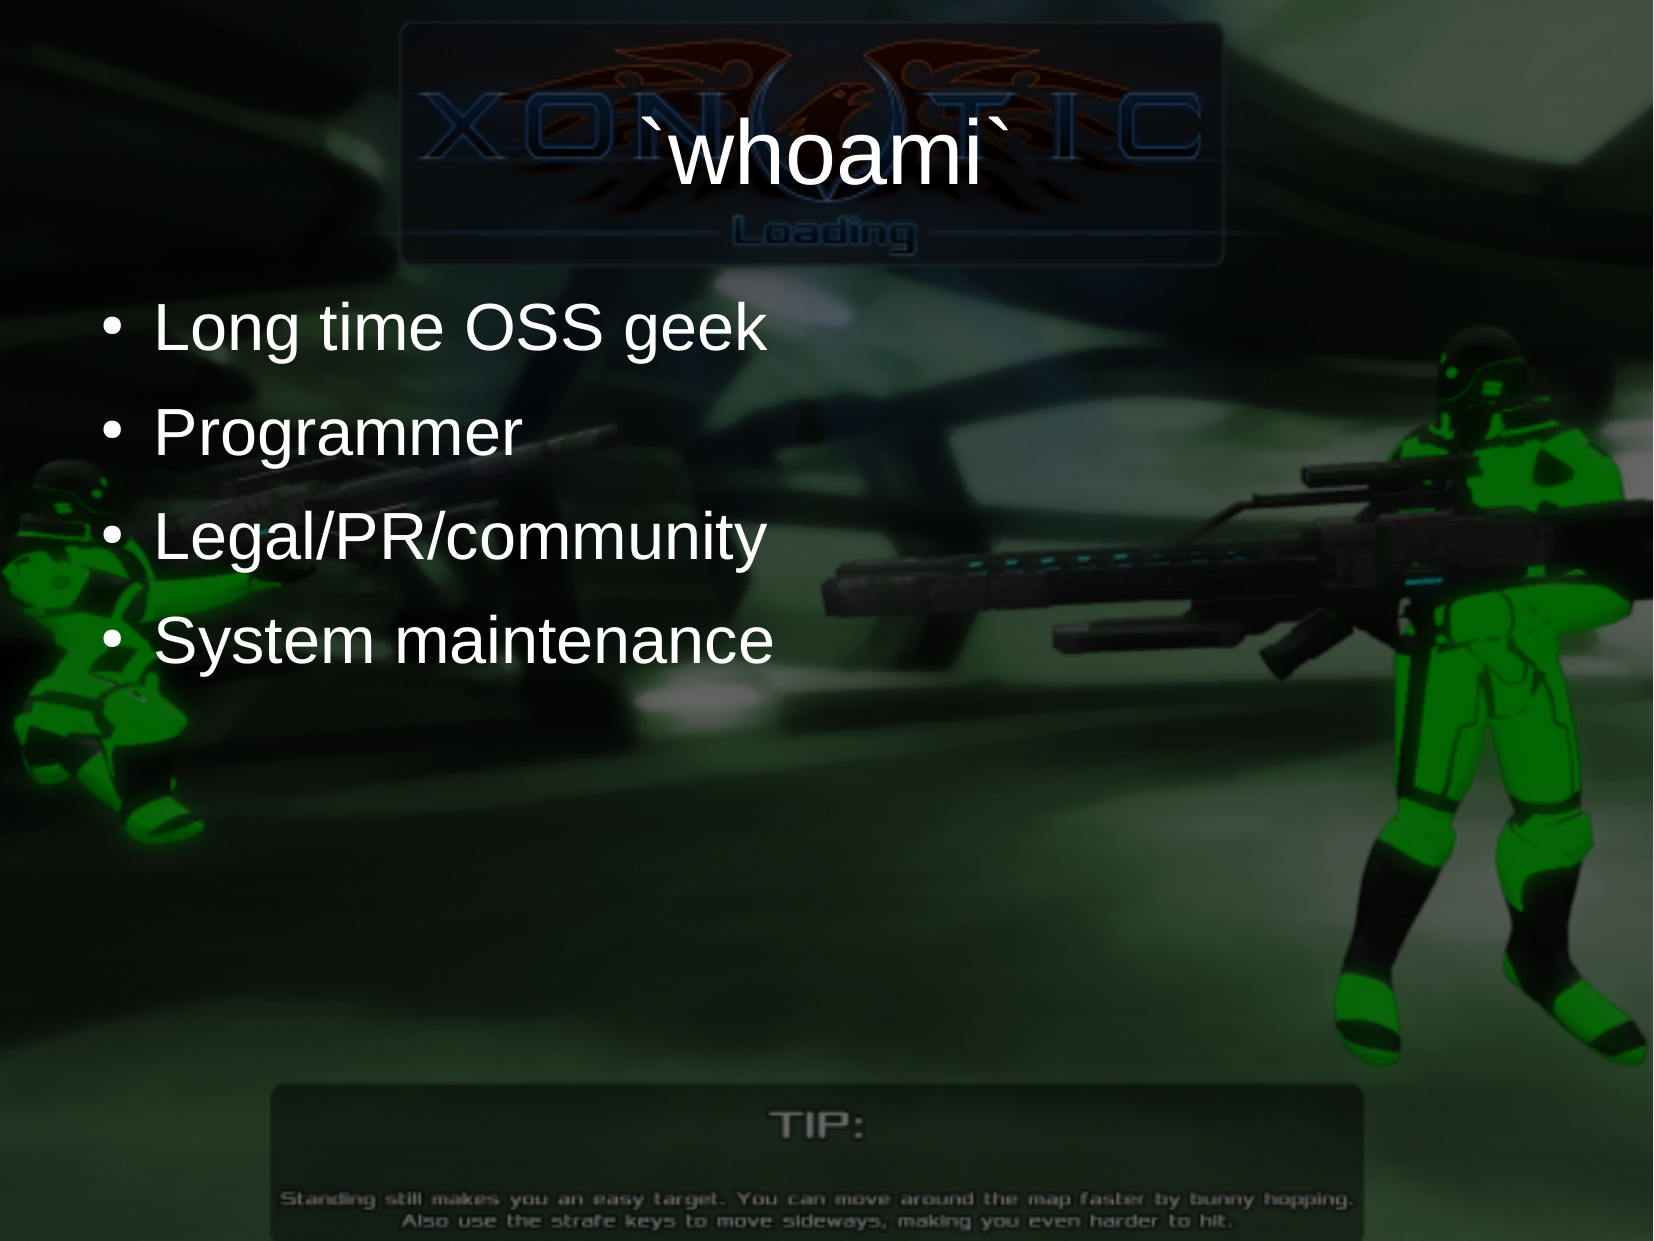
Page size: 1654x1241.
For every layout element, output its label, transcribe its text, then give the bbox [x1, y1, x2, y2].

picture [0, 0, 1654, 1241]
list Long time OSS geek Programmer Legal/PR/community System maintenance [82, 290, 1571, 1109]
title `whoami` [82, 49, 1571, 257]
